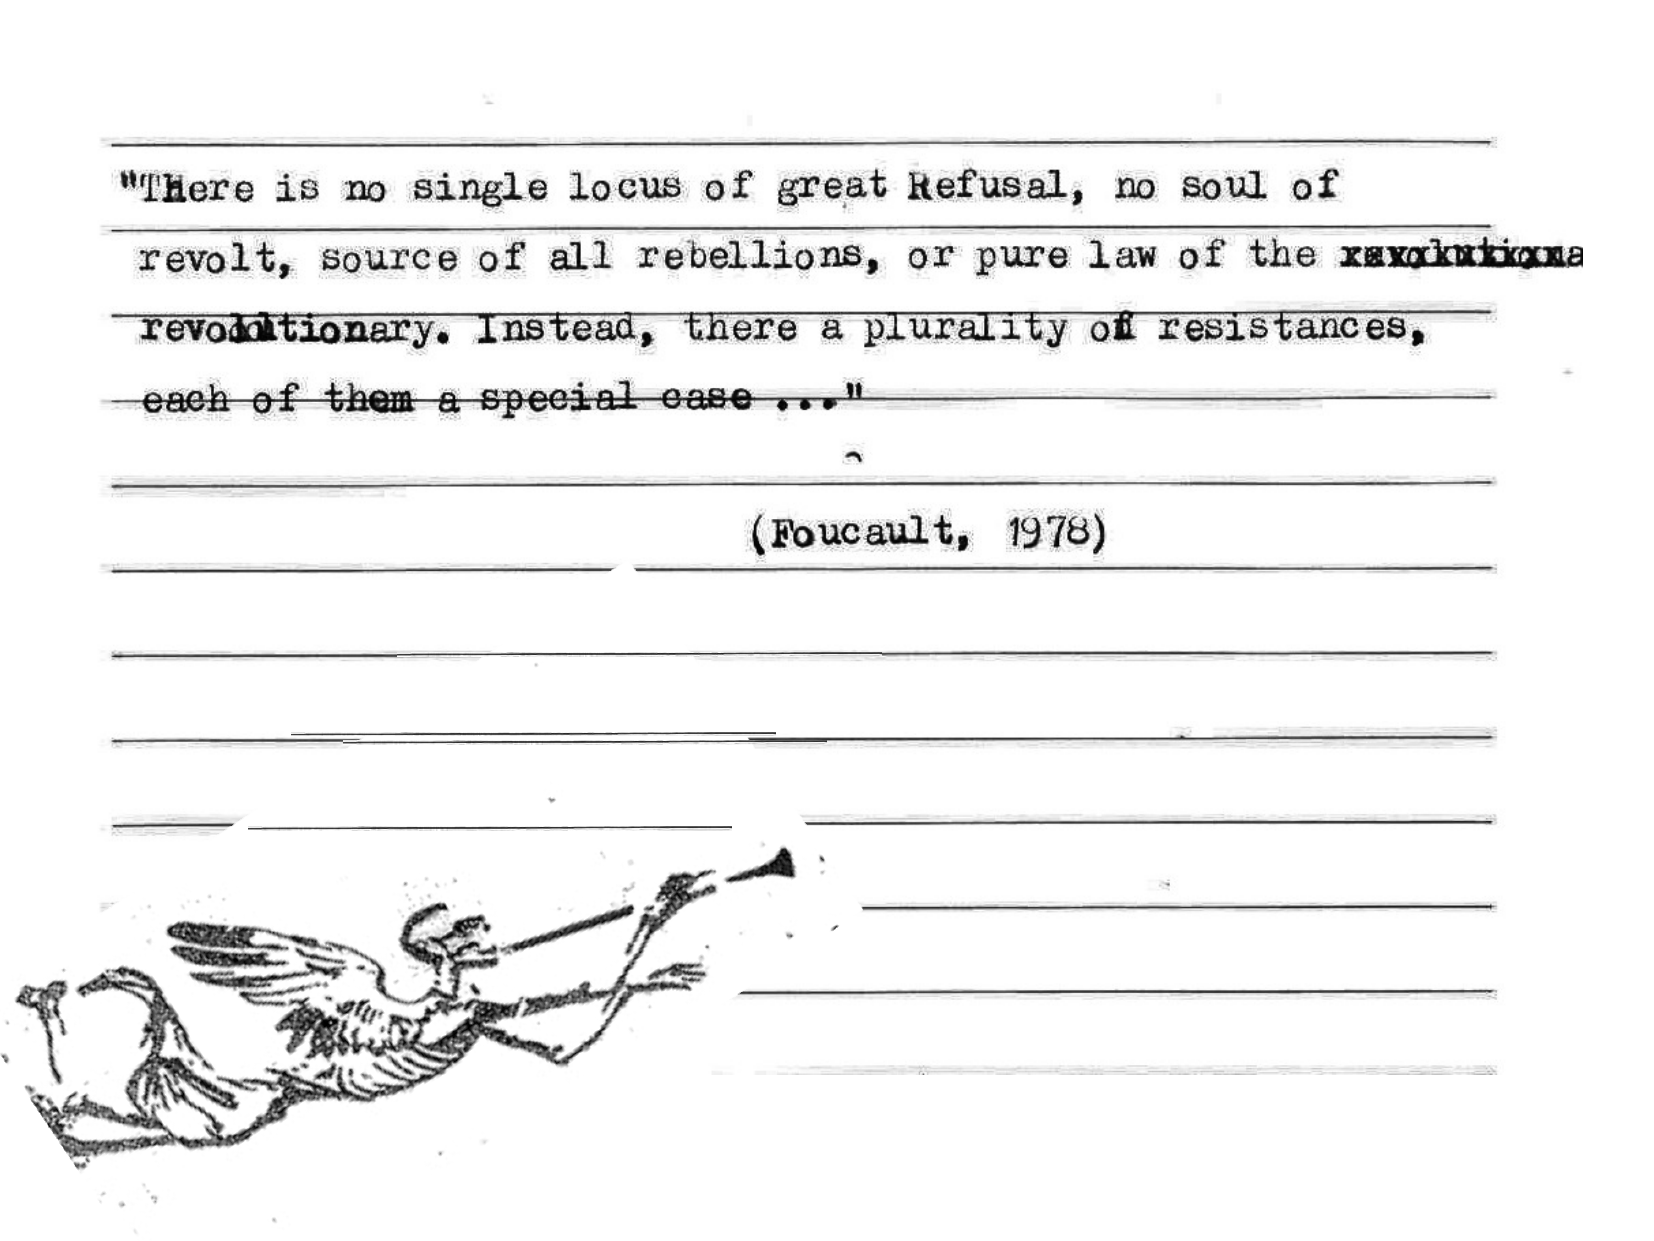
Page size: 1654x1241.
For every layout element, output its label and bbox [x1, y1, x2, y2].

picture [0, 88, 1583, 1241]
